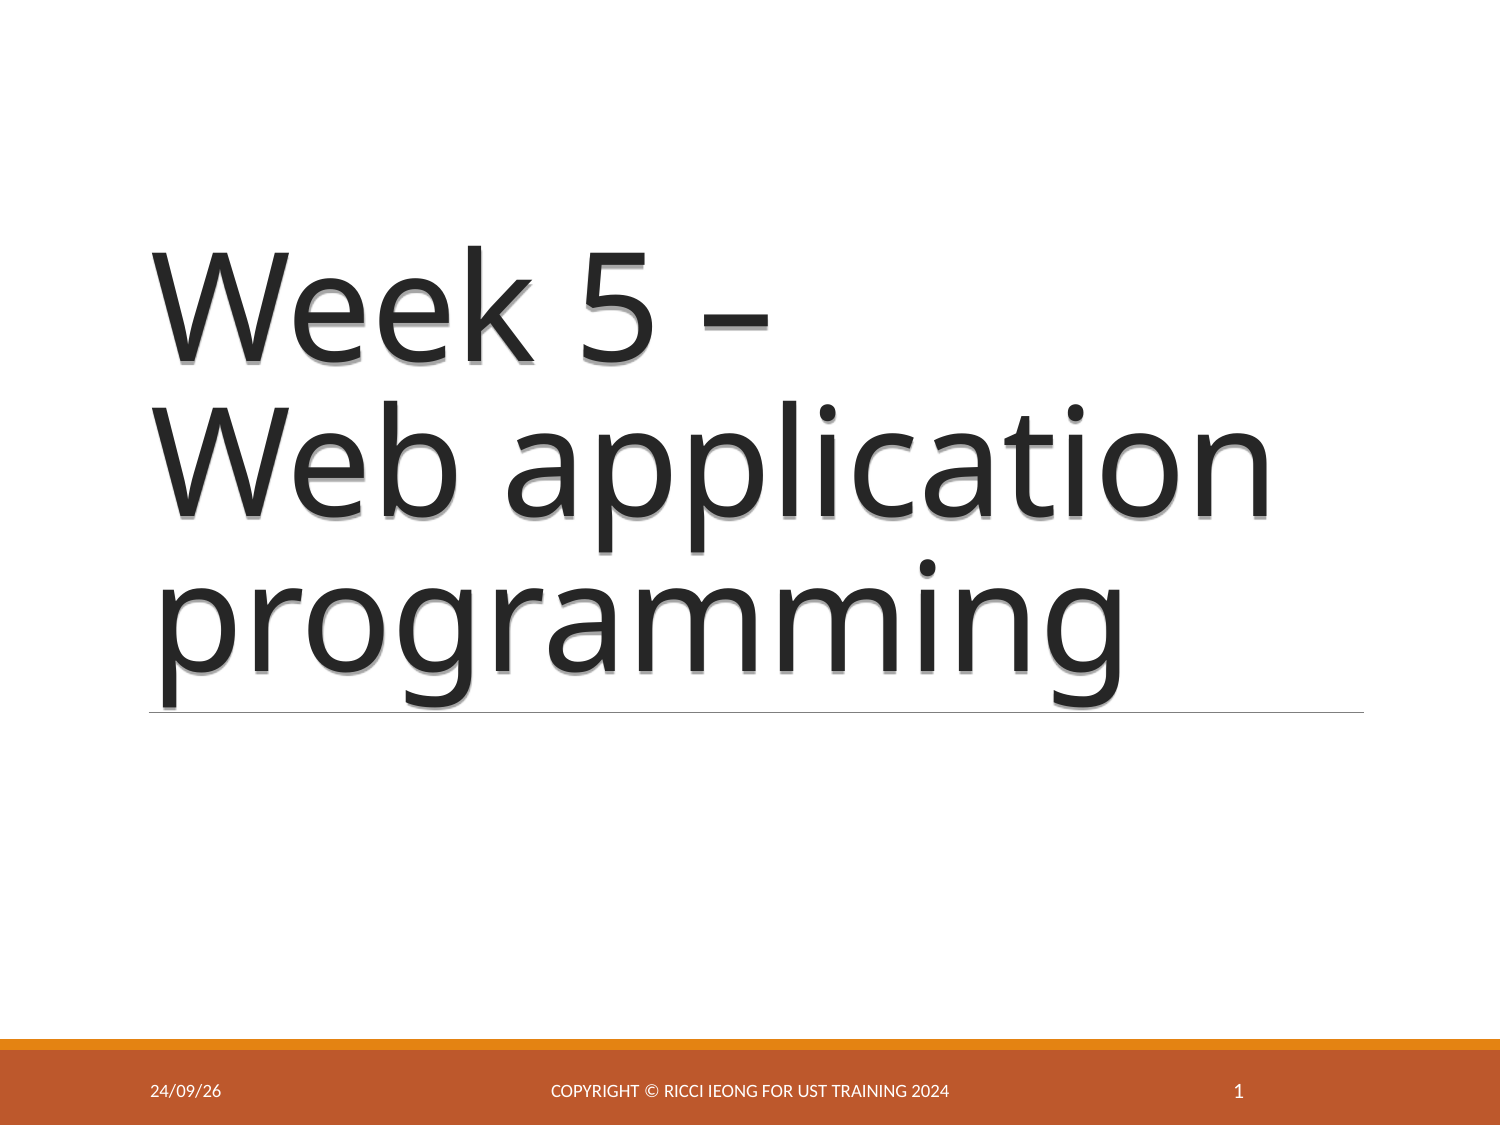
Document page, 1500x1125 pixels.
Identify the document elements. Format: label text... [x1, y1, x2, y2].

title Week 5 – Web application programming [135, 124, 1373, 710]
footer Copyright © Ricci IEONG for UST training 2024 [453, 1059, 1047, 1120]
slide_number 19/3/2025 [135, 1059, 440, 1120]
slide_number 1 [1218, 1059, 1380, 1120]
